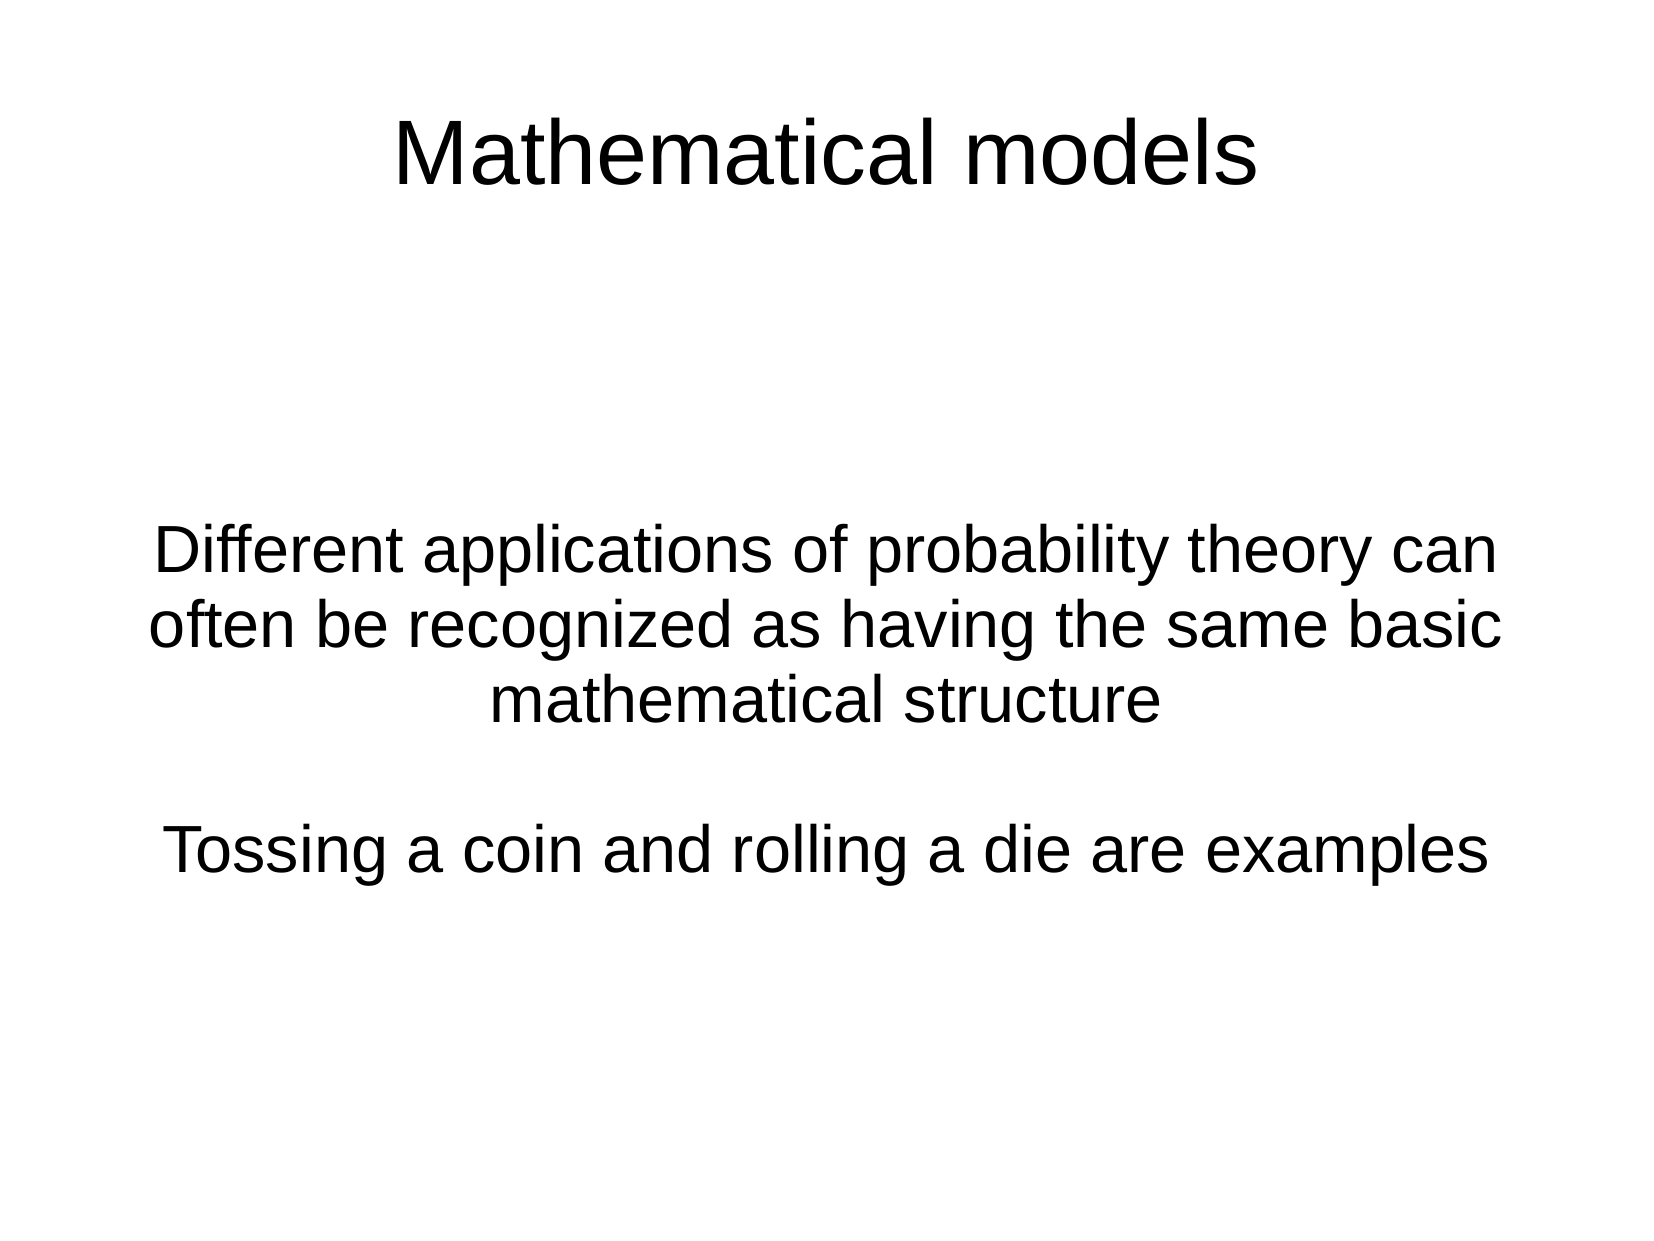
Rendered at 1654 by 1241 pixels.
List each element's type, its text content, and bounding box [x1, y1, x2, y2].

subtitle Different applications of probability theory can often be recognized as having the same basic mathematical structure Tossing a coin and rolling a die are examples [82, 297, 1571, 1102]
title Mathematical models [82, 56, 1571, 250]
